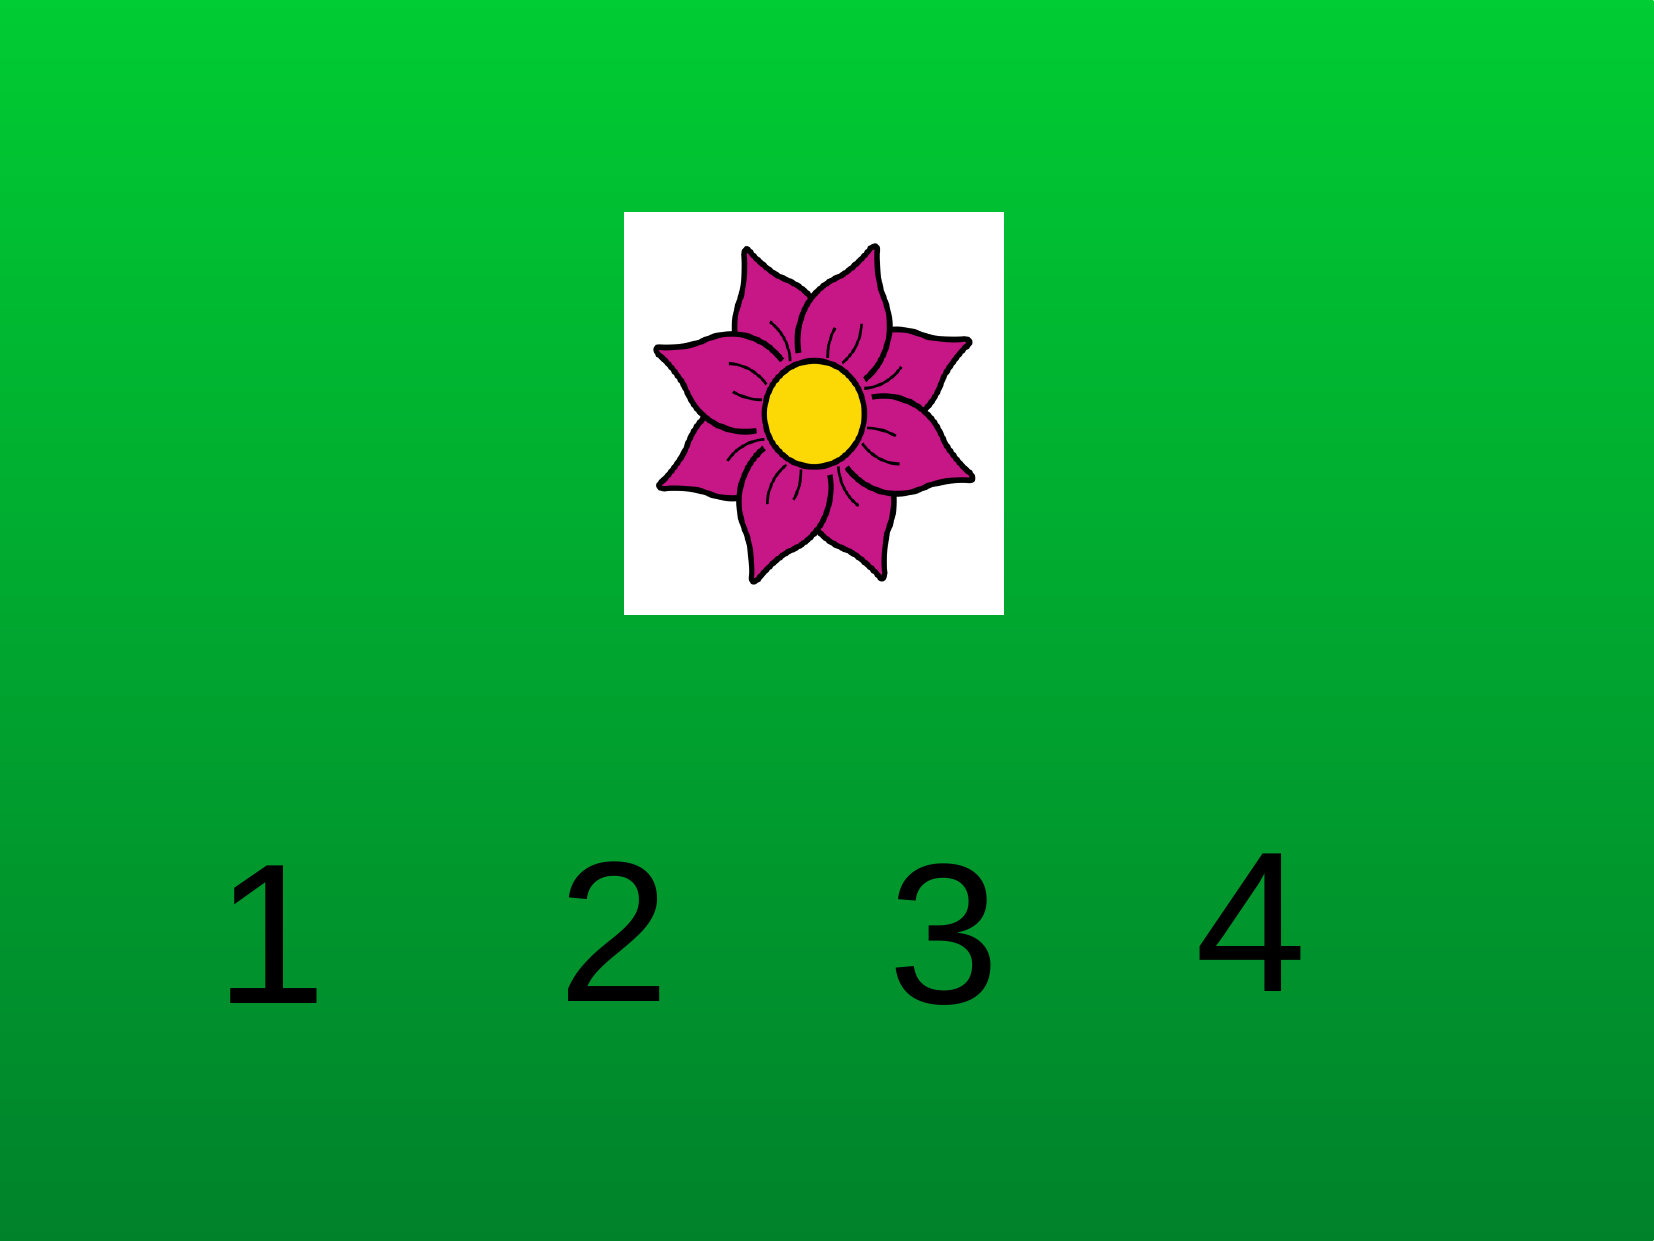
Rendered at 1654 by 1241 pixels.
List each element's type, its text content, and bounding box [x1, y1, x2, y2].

text_box 4 [1181, 803, 1418, 1042]
text_box 2 [543, 812, 780, 1052]
text_box 1 [200, 814, 438, 1054]
text_box 3 [874, 814, 1111, 1054]
picture [624, 212, 1004, 615]
